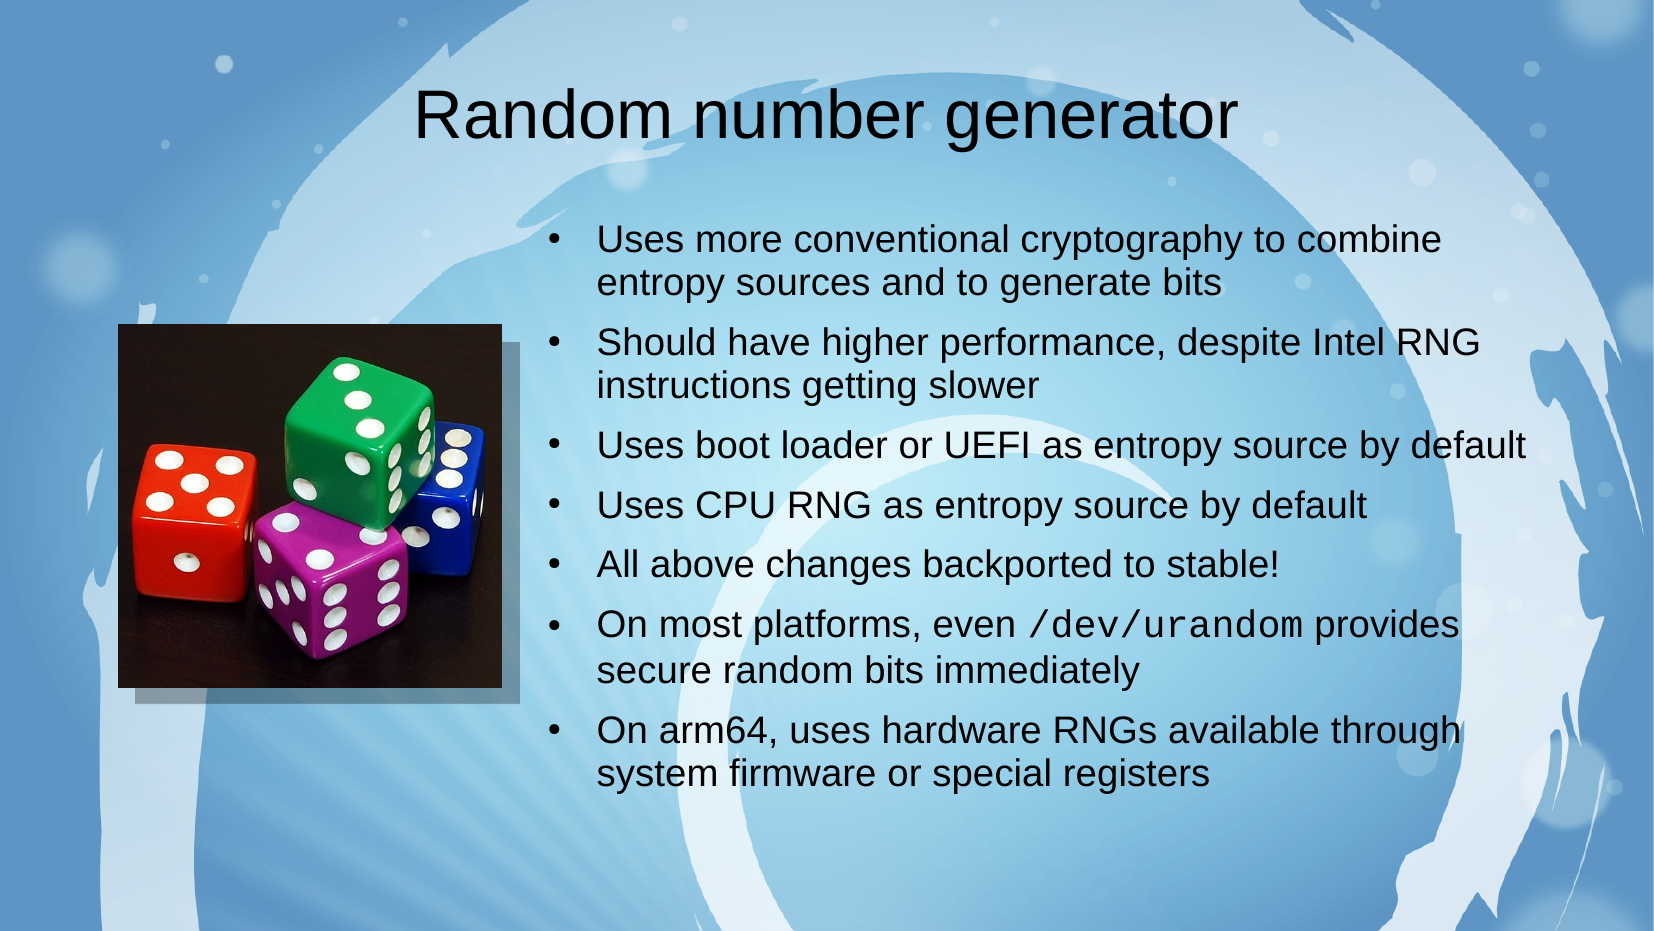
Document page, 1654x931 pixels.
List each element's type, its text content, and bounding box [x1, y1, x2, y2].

picture [0, 0, 1654, 931]
title Random number generator [118, 37, 1536, 193]
list Uses more conventional cryptography to combine entropy sources and to generate bits Should have higher performance, despite Intel RNG instructions getting slower Uses boot loader or UEFI as entropy source by default Uses CPU RNG as entropy source by default All above changes backported to stable! On most platforms, even /dev/urandom provides secure random bits immediately On arm64, uses hardware RNGs available through system firmware or special registers [531, 217, 1536, 832]
